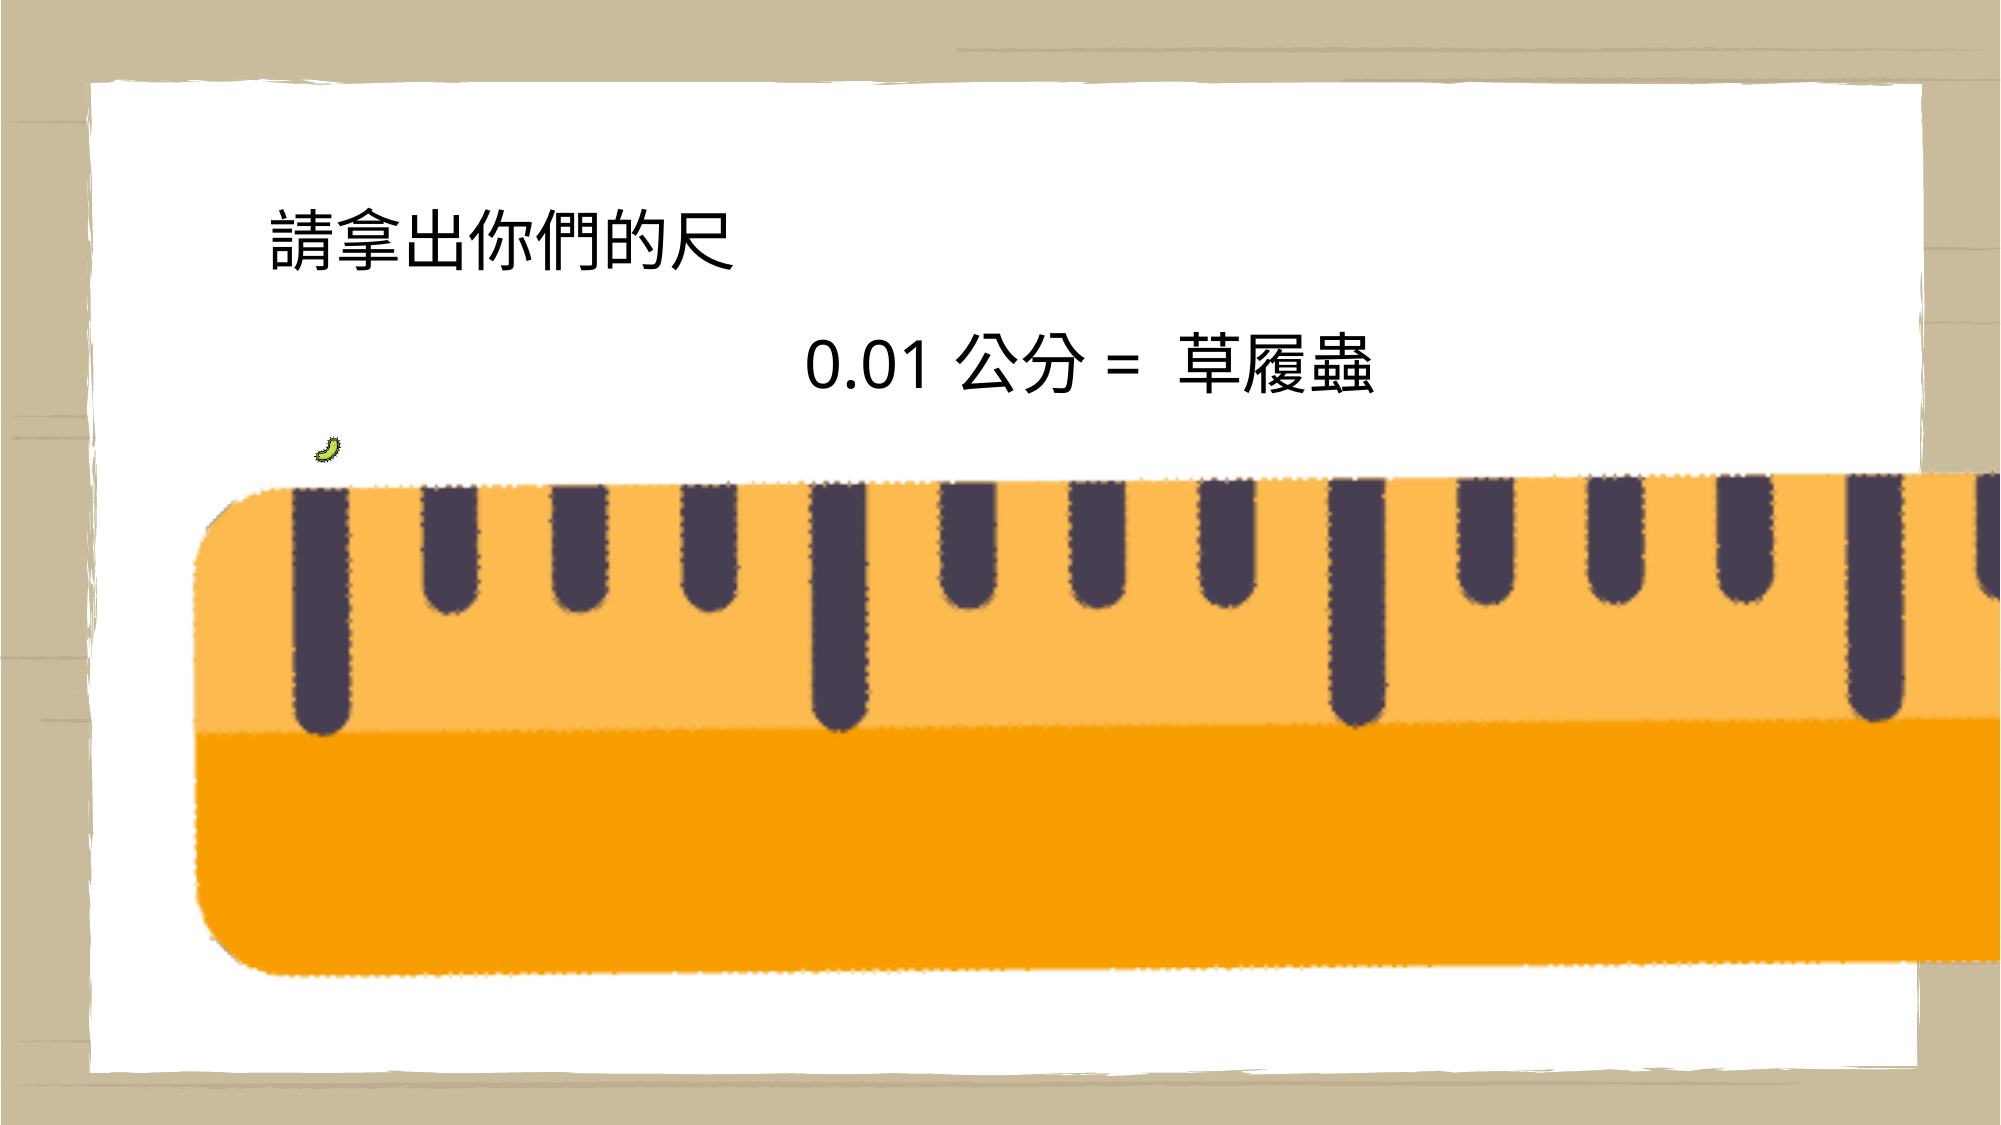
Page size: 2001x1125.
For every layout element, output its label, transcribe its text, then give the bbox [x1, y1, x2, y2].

picture [5, 0, 2000, 1125]
text_box = 草履蟲 [1089, 313, 1831, 410]
text_box 請拿出你們的尺 [253, 191, 996, 288]
text_box 0.01公分 [789, 313, 1089, 410]
